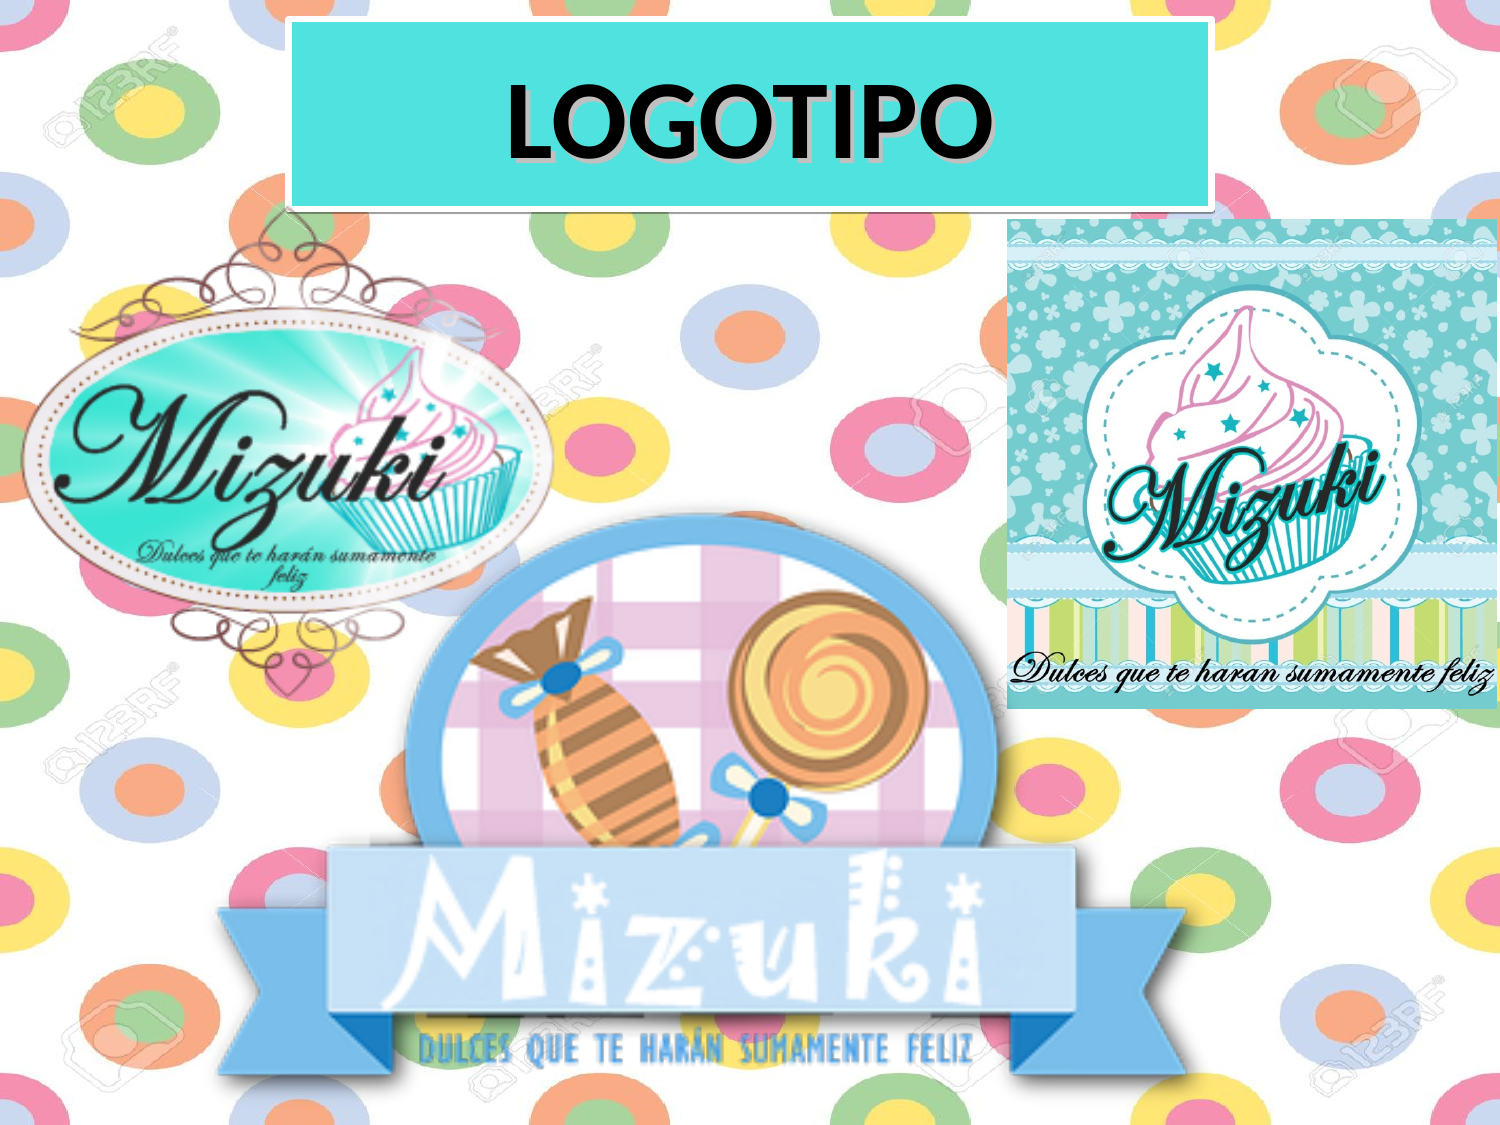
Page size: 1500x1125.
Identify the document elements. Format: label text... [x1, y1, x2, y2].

picture [0, 0, 1500, 1125]
title LOGOTIPO [288, 19, 1212, 209]
